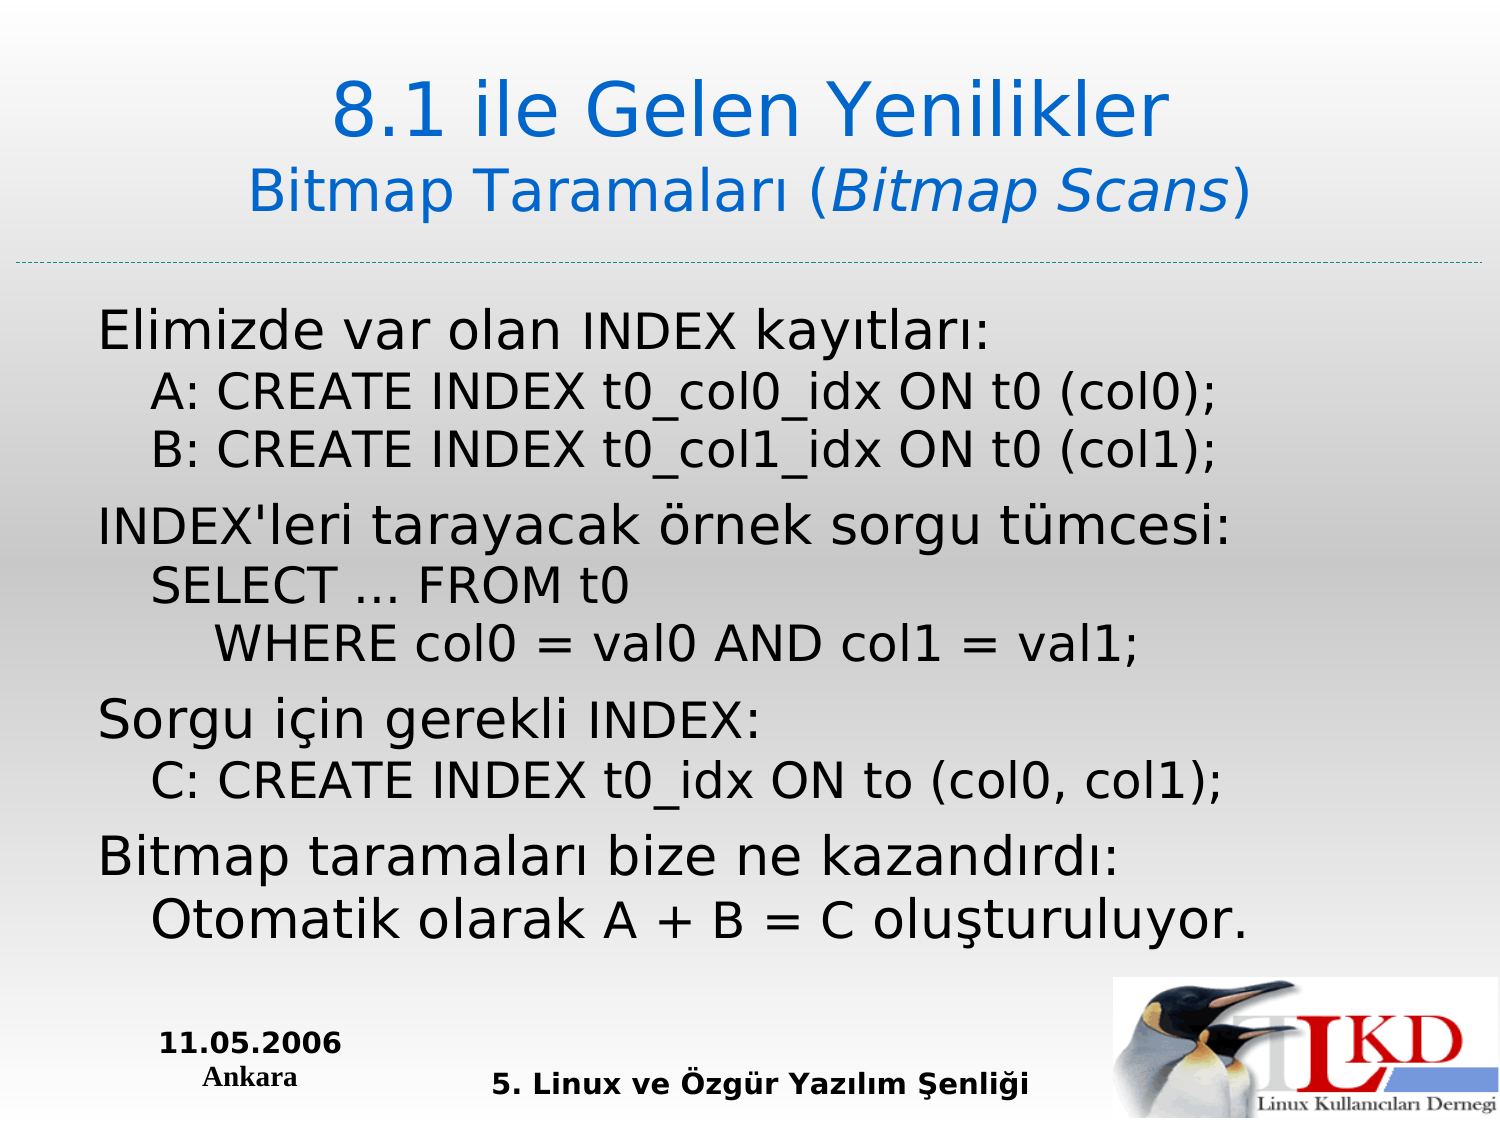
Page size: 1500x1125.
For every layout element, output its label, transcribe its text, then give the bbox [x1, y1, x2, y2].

title 8.1 ile Gelen Yenilikler Bitmap Taramaları (Bitmap Scans) [0, 0, 1500, 225]
list Elimizde var olan INDEX kayıtları: A: CREATE INDEX t0_col0_idx ON t0 (col0); B: CREATE INDEX t0_col1_idx ON t0 (col1); INDEX'leri tarayacak örnek sorgu tümcesi: SELECT ... FROM t0 WHERE col0 = val0 AND col1 = val1; Sorgu için gerekli INDEX: C: CREATE INDEX t0_idx ON to (col0, col1); Bitmap taramaları bize ne kazandırdı: Otomatik olarak A + B = C oluşturuluyor. [0, 299, 1500, 975]
picture [1113, 977, 1499, 1118]
